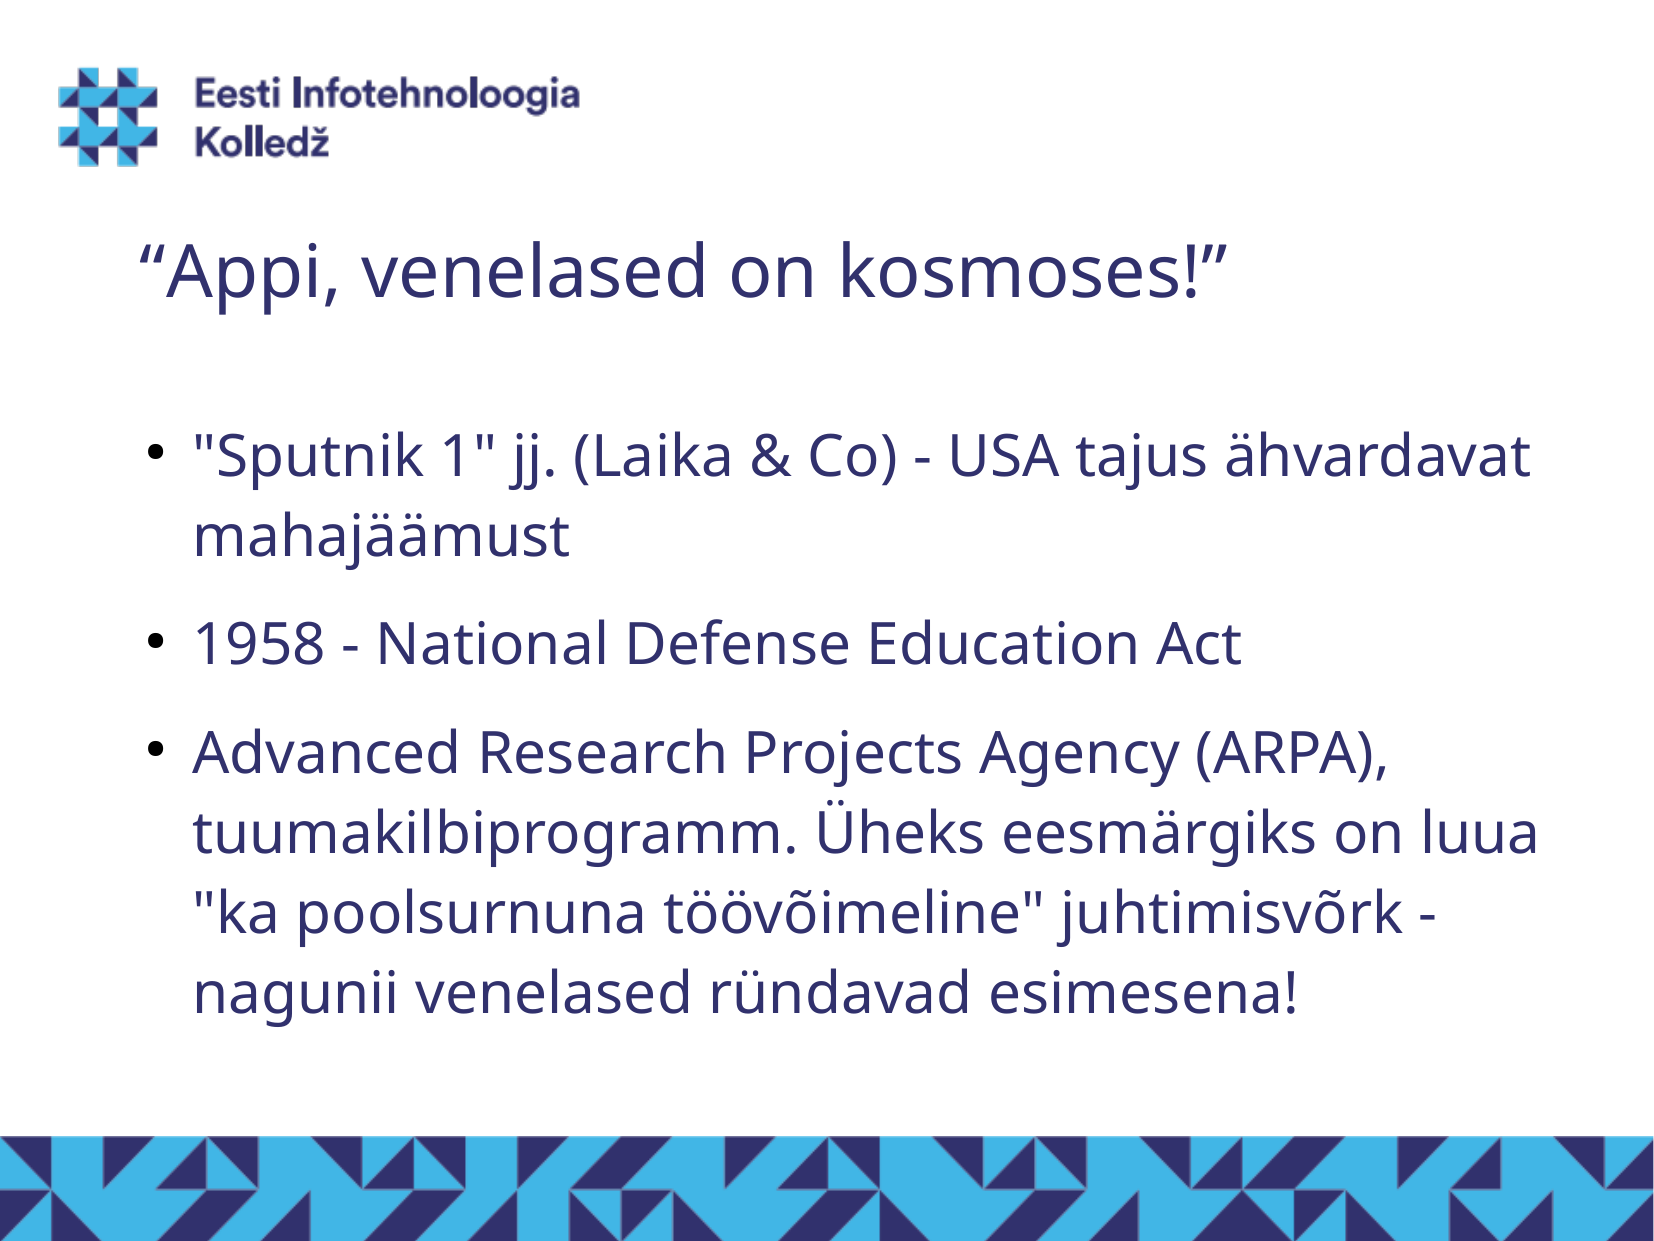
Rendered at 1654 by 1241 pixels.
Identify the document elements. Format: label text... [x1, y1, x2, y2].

title “Appi, venelased on kosmoses!” [139, 165, 1548, 372]
list "Sputnik 1" jj. (Laika & Co) - USA tajus ähvardavat mahajäämust 1958 - National Defense Education Act Advanced Research Projects Agency (ARPA), tuumakilbiprogramm. Üheks eesmärgiks on luua "ka poolsurnuna töövõimeline" juhtimisvõrk - nagunii venelased ründavad esimesena! [129, 413, 1548, 1111]
